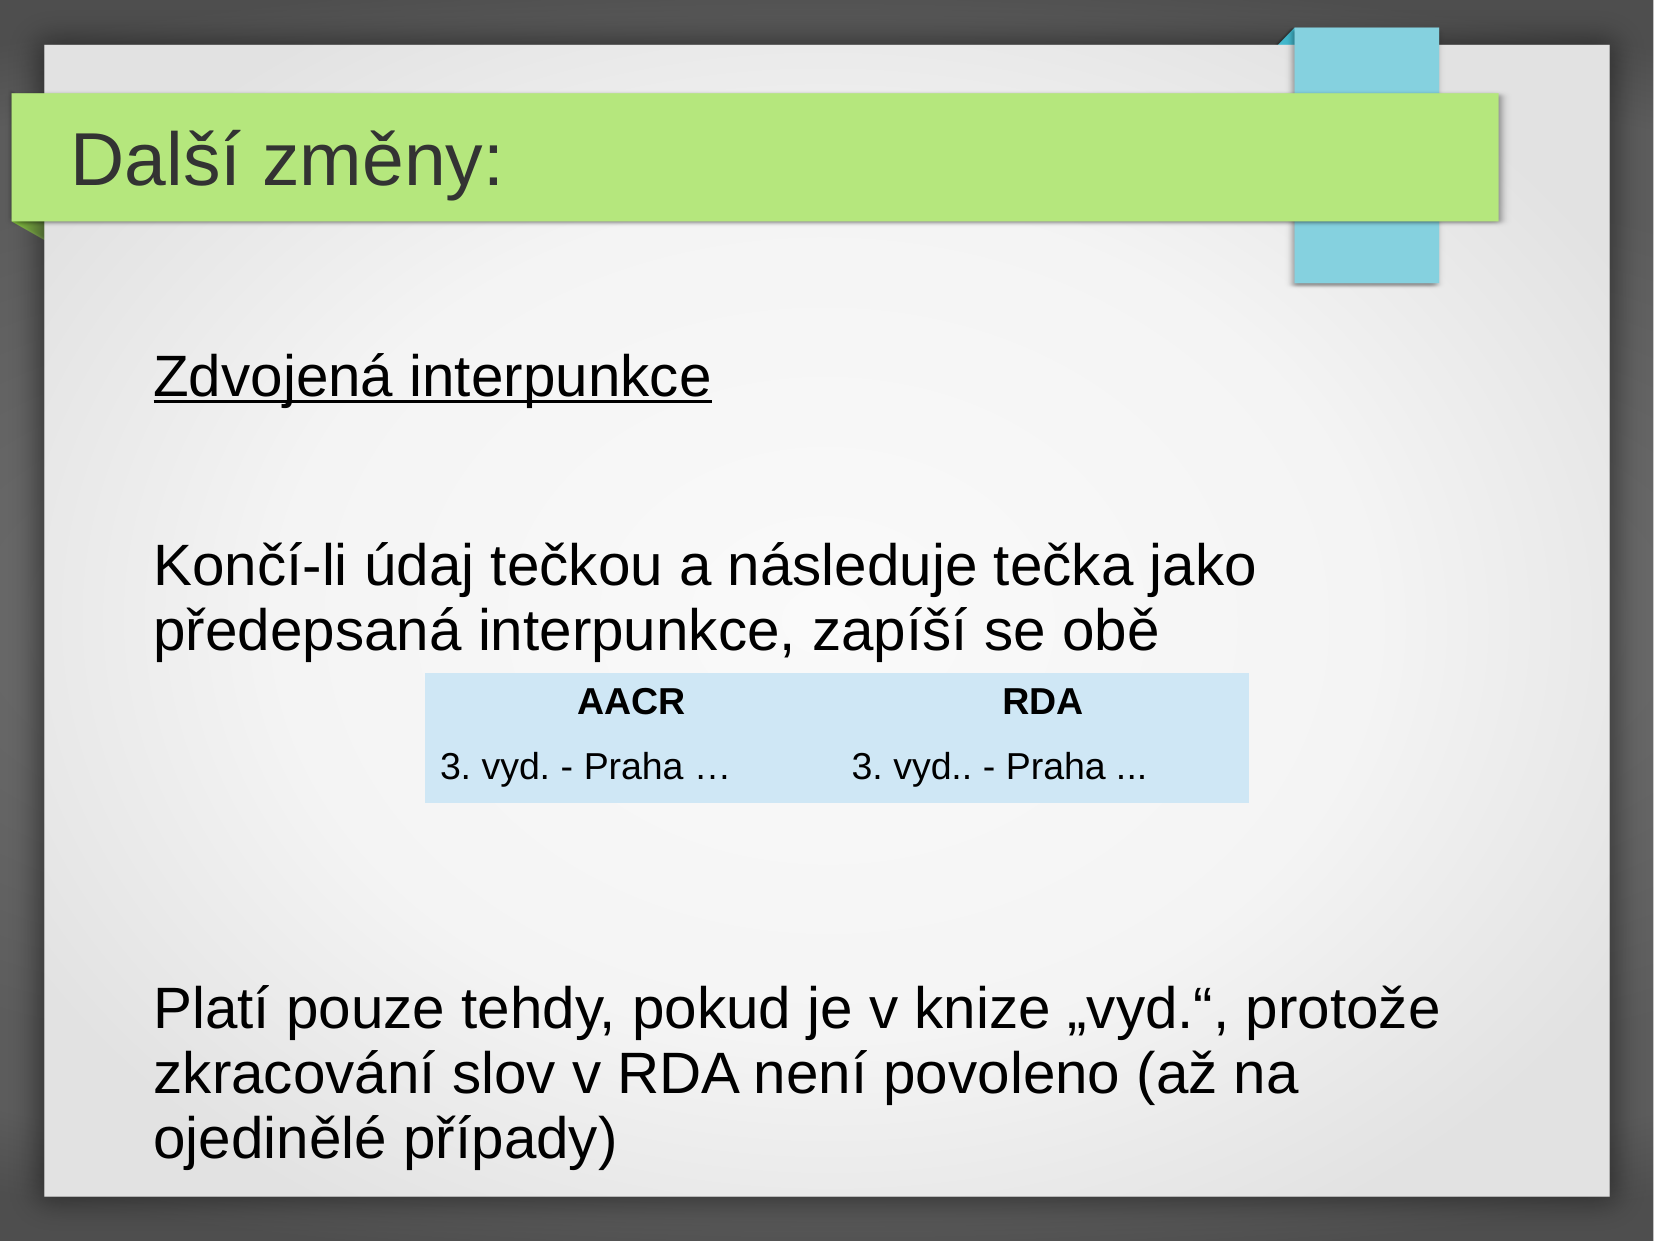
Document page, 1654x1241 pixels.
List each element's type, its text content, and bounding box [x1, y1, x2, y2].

table_cell 3. vyd.. - Praha ... [837, 738, 1249, 803]
table_header RDA [837, 673, 1249, 738]
table_header AACR [425, 673, 837, 738]
table_cell 3. vyd. - Praha … [425, 738, 837, 803]
picture [0, 0, 1654, 1241]
title Další změny: [70, 106, 1229, 213]
list Zdvojená interpunkce Končí-li údaj tečkou a následuje tečka jako předepsaná interpunkce, zapíší se obě Platí pouze tehdy, pokud je v knize „vyd.“, protože zkracování slov v RDA není povoleno (až na ojedinělé případy) [82, 343, 1538, 1063]
